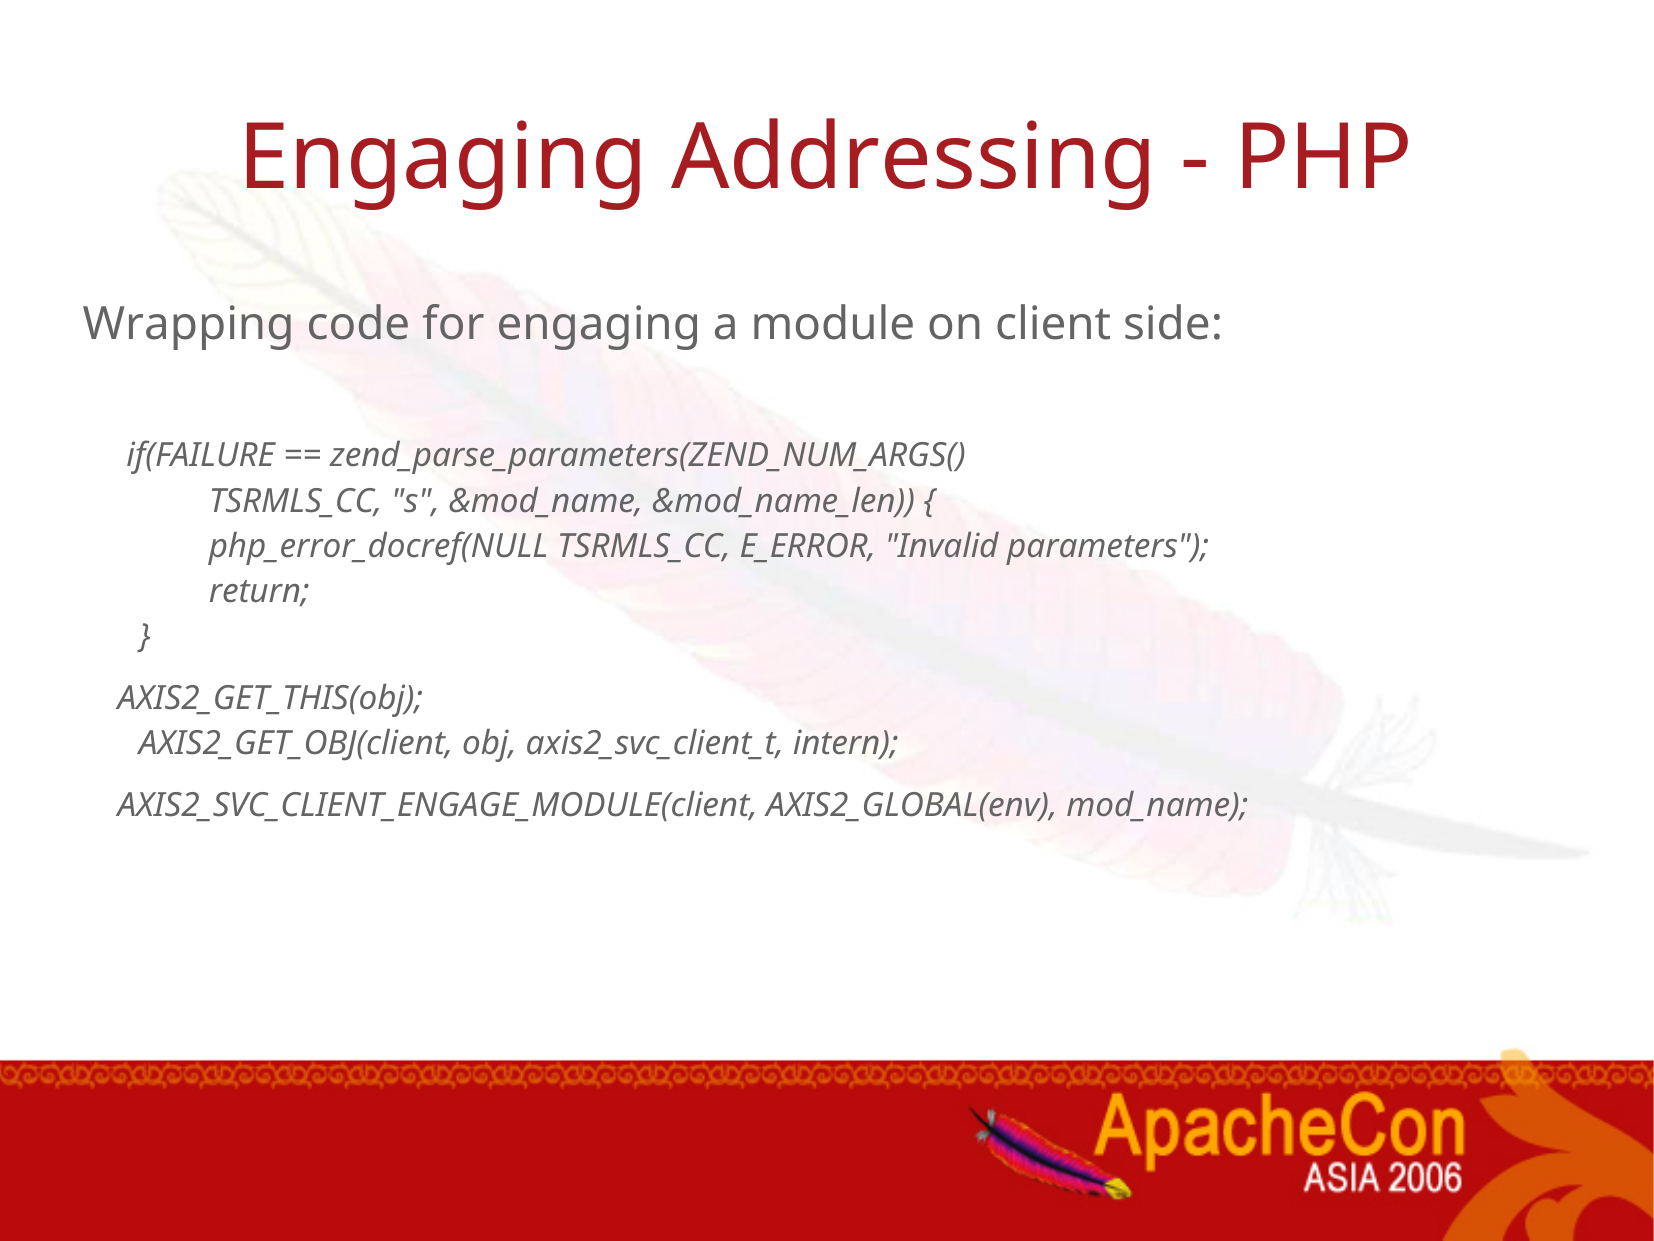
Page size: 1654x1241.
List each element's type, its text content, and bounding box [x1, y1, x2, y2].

picture [0, 0, 1654, 1241]
list Wrapping code for engaging a module on client side: if(FAILURE == zend_parse_parameters(ZEND_NUM_ARGS() TSRMLS_CC, "s", &mod_name, &mod_name_len)) { php_error_docref(NULL TSRMLS_CC, E_ERROR, "Invalid parameters"); return; } AXIS2_GET_THIS(obj); AXIS2_GET_OBJ(client, obj, axis2_svc_client_t, intern); AXIS2_SVC_CLIENT_ENGAGE_MODULE(client, AXIS2_GLOBAL(env), mod_name); [82, 290, 1571, 1109]
title Engaging Addressing - PHP [82, 49, 1571, 257]
